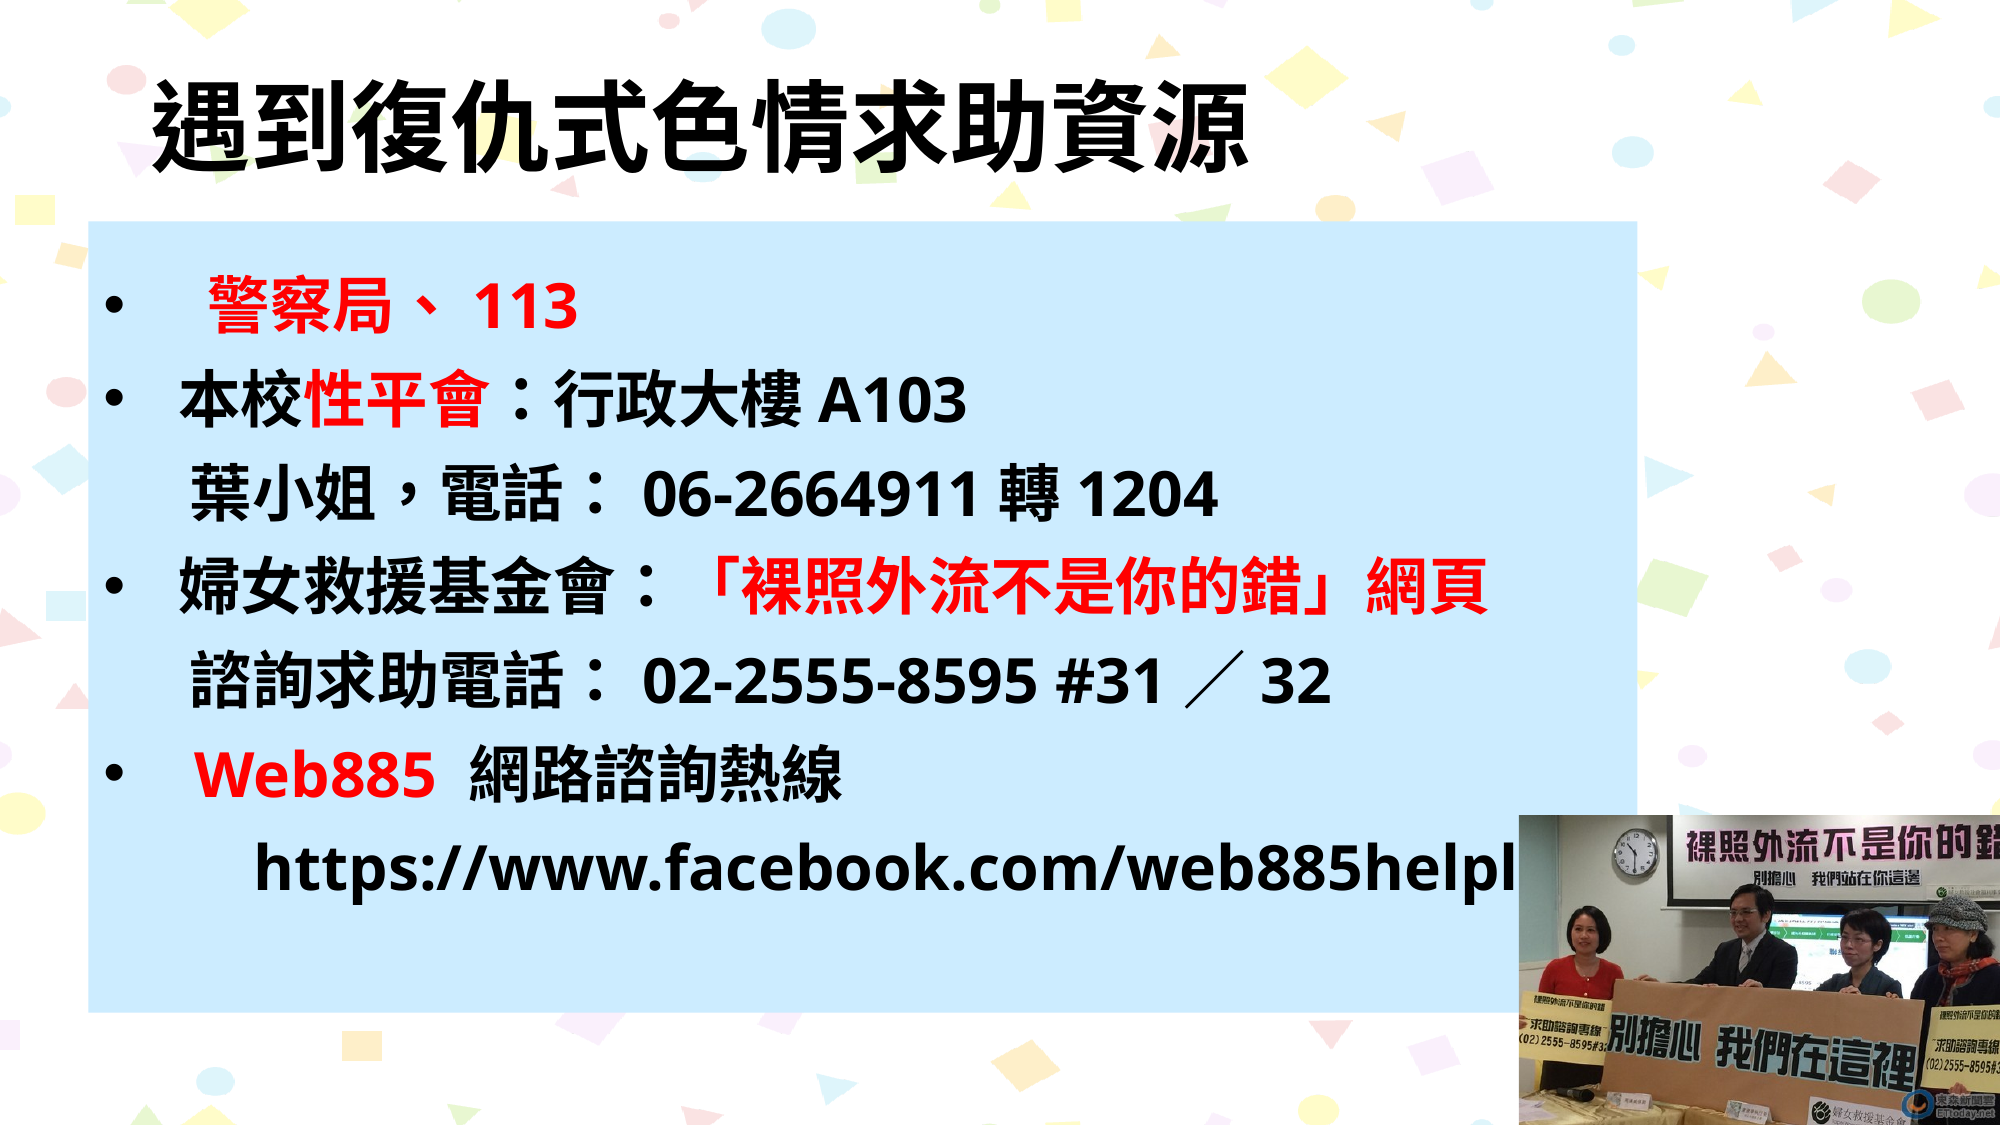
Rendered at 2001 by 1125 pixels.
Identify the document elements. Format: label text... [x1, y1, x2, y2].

title 遇到復仇式色情求助資源 [135, 3, 1861, 222]
picture [1518, 815, 2000, 1125]
text_box 警察局、113 本校性平會：行政大樓A103 葉小姐，電話：06-2664911轉1204 婦女救援基金會：「裸照外流不是你的錯」網頁 諮詢求助電話：02-2555-8595 #31／32 Web885 網路諮詢熱線 https://www.facebook.com/web885helpline [88, 221, 1638, 1013]
